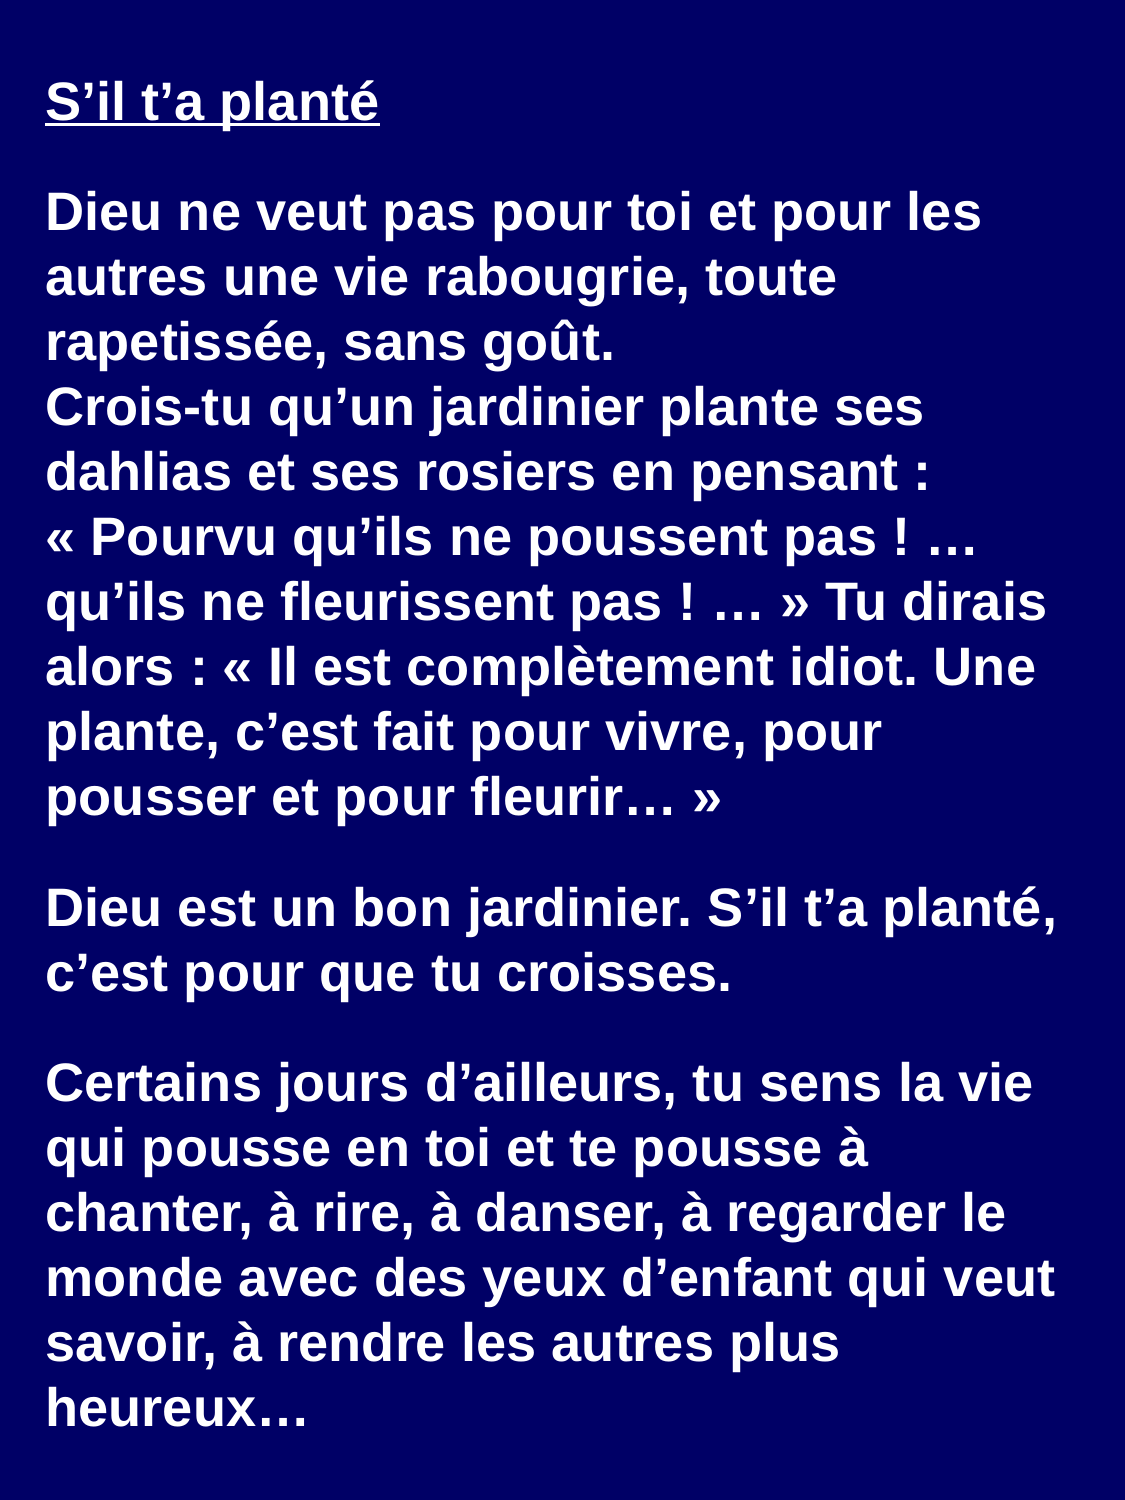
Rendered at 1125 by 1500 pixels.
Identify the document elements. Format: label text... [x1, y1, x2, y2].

text_box S’il t’a planté Dieu ne veut pas pour toi et pour les autres une vie rabougrie, toute rapetissée, sans goût. Crois-tu qu’un jardinier plante ses dahlias et ses rosiers en pensant : « Pourvu qu’ils ne poussent pas ! … qu’ils ne fleurissent pas ! … » Tu dirais alors : « Il est complètement idiot. Une plante, c’est fait pour vivre, pour pousser et pour fleurir… » Dieu est un bon jardinier. S’il t’a planté, c’est pour que tu croisses. Certains jours d’ailleurs, tu sens la vie qui pousse en toi et te pousse à chanter, à rire, à danser, à regarder le monde avec des yeux d’enfant qui veut savoir, à rendre les autres plus heureux… [30, 58, 1106, 1500]
